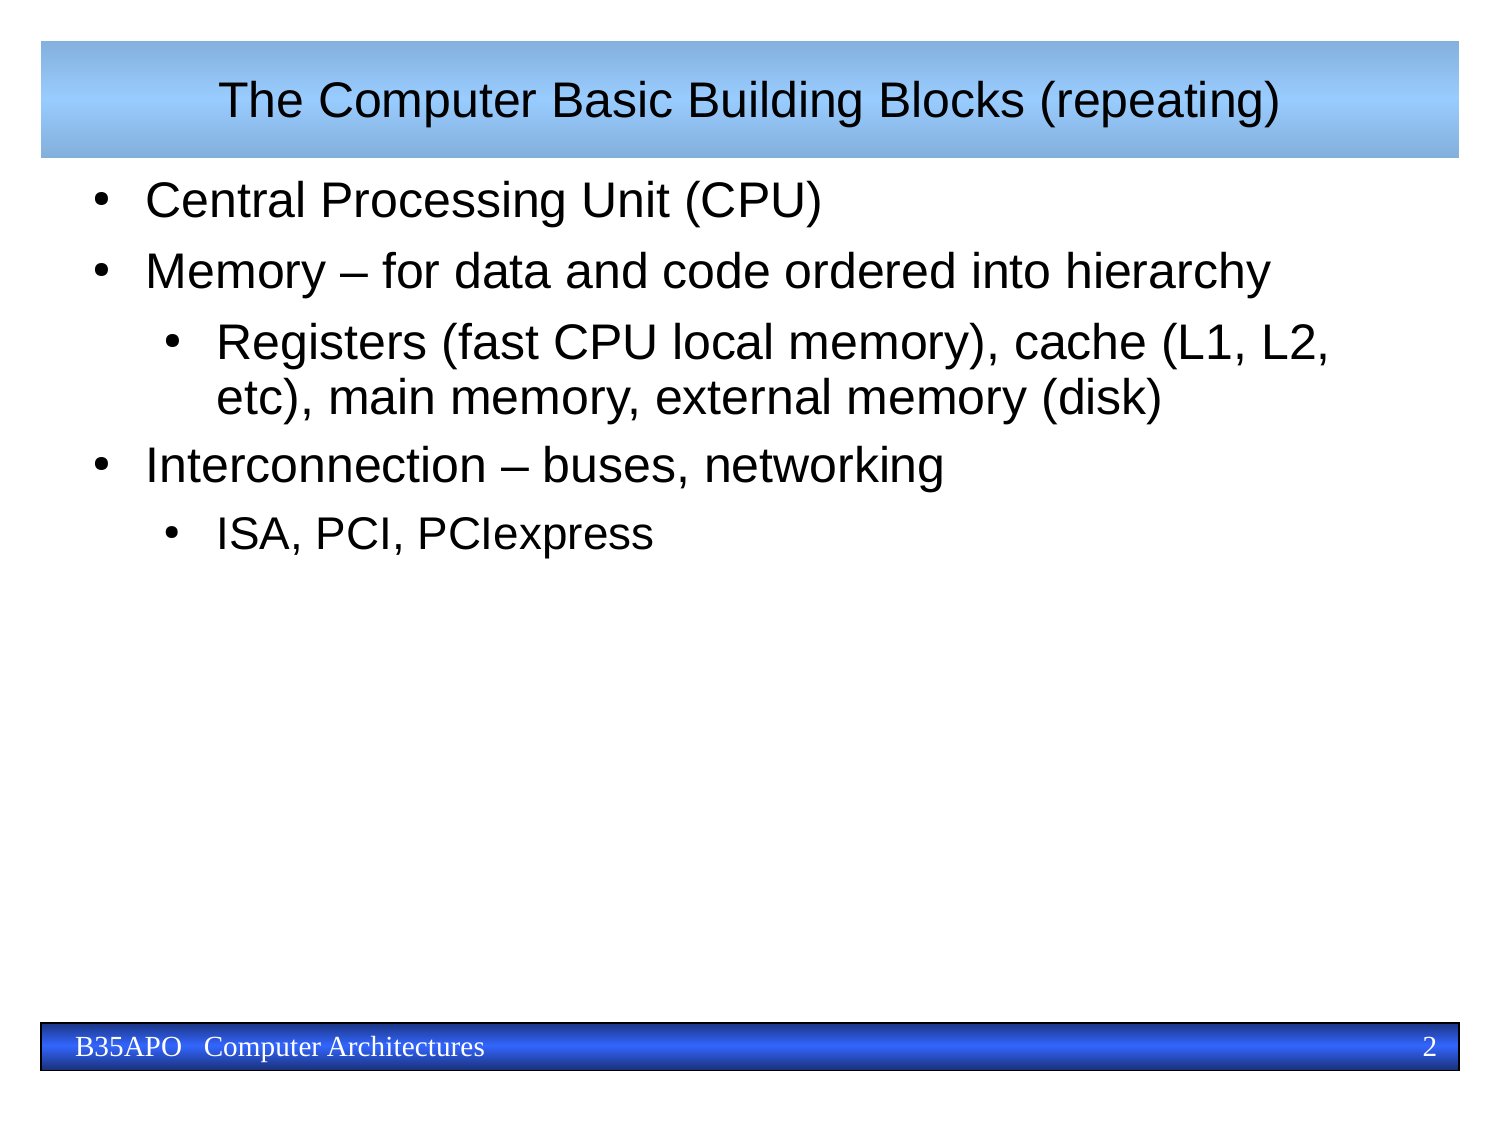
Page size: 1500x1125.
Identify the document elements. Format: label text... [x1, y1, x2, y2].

title The Computer Basic Building Blocks (repeating) [41, 41, 1459, 158]
list Central Processing Unit (CPU) Memory – for data and code ordered into hierarchy Registers (fast CPU local memory), cache (L1, L2, etc), main memory, external memory (disk) Interconnection – buses, networking ISA, PCI, PCIexpress [75, 172, 1426, 1000]
